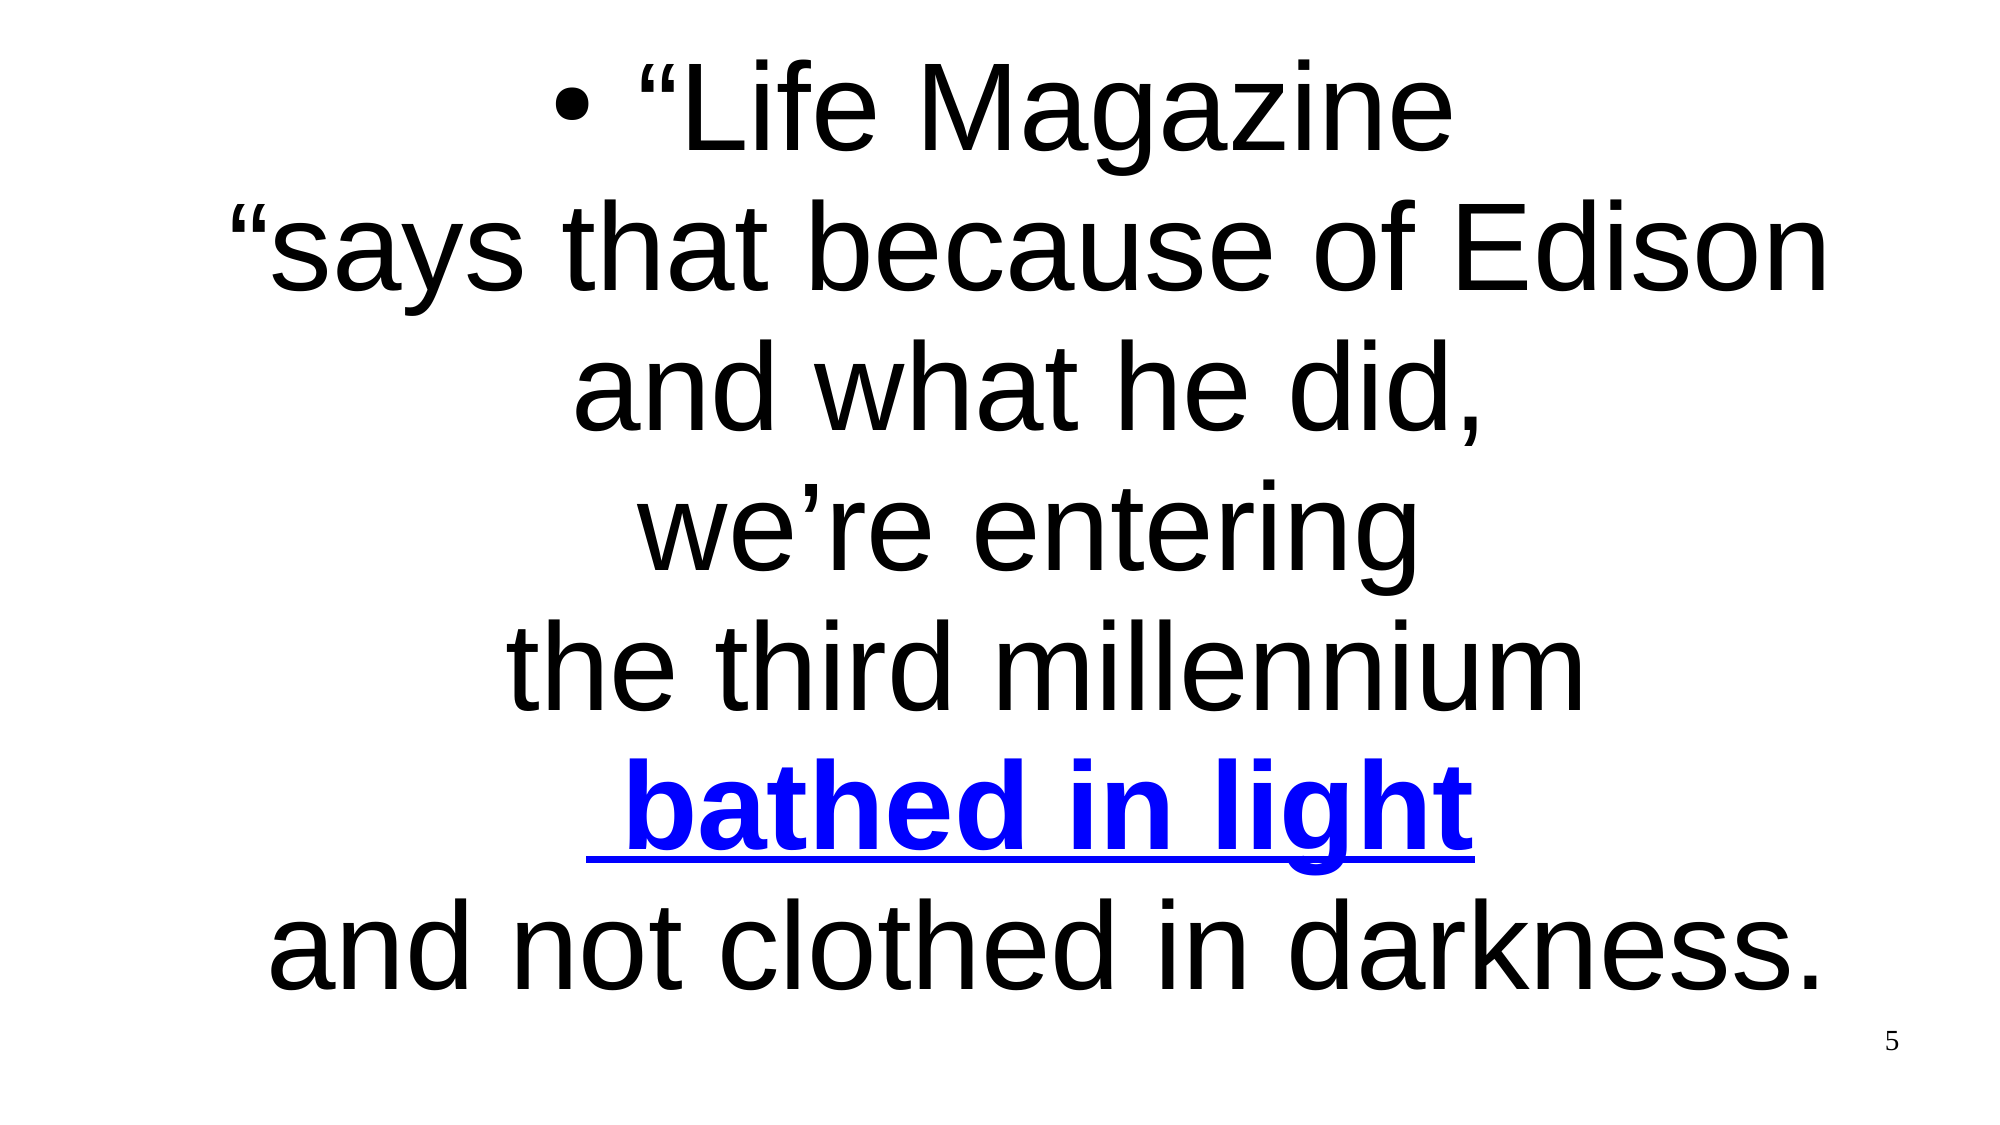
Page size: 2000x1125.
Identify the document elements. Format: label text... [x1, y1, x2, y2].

list “Life Magazine “says that because of Edison and what he did, we’re entering the third millennium bathed in light and not clothed in darkness. [37, 37, 1988, 1088]
